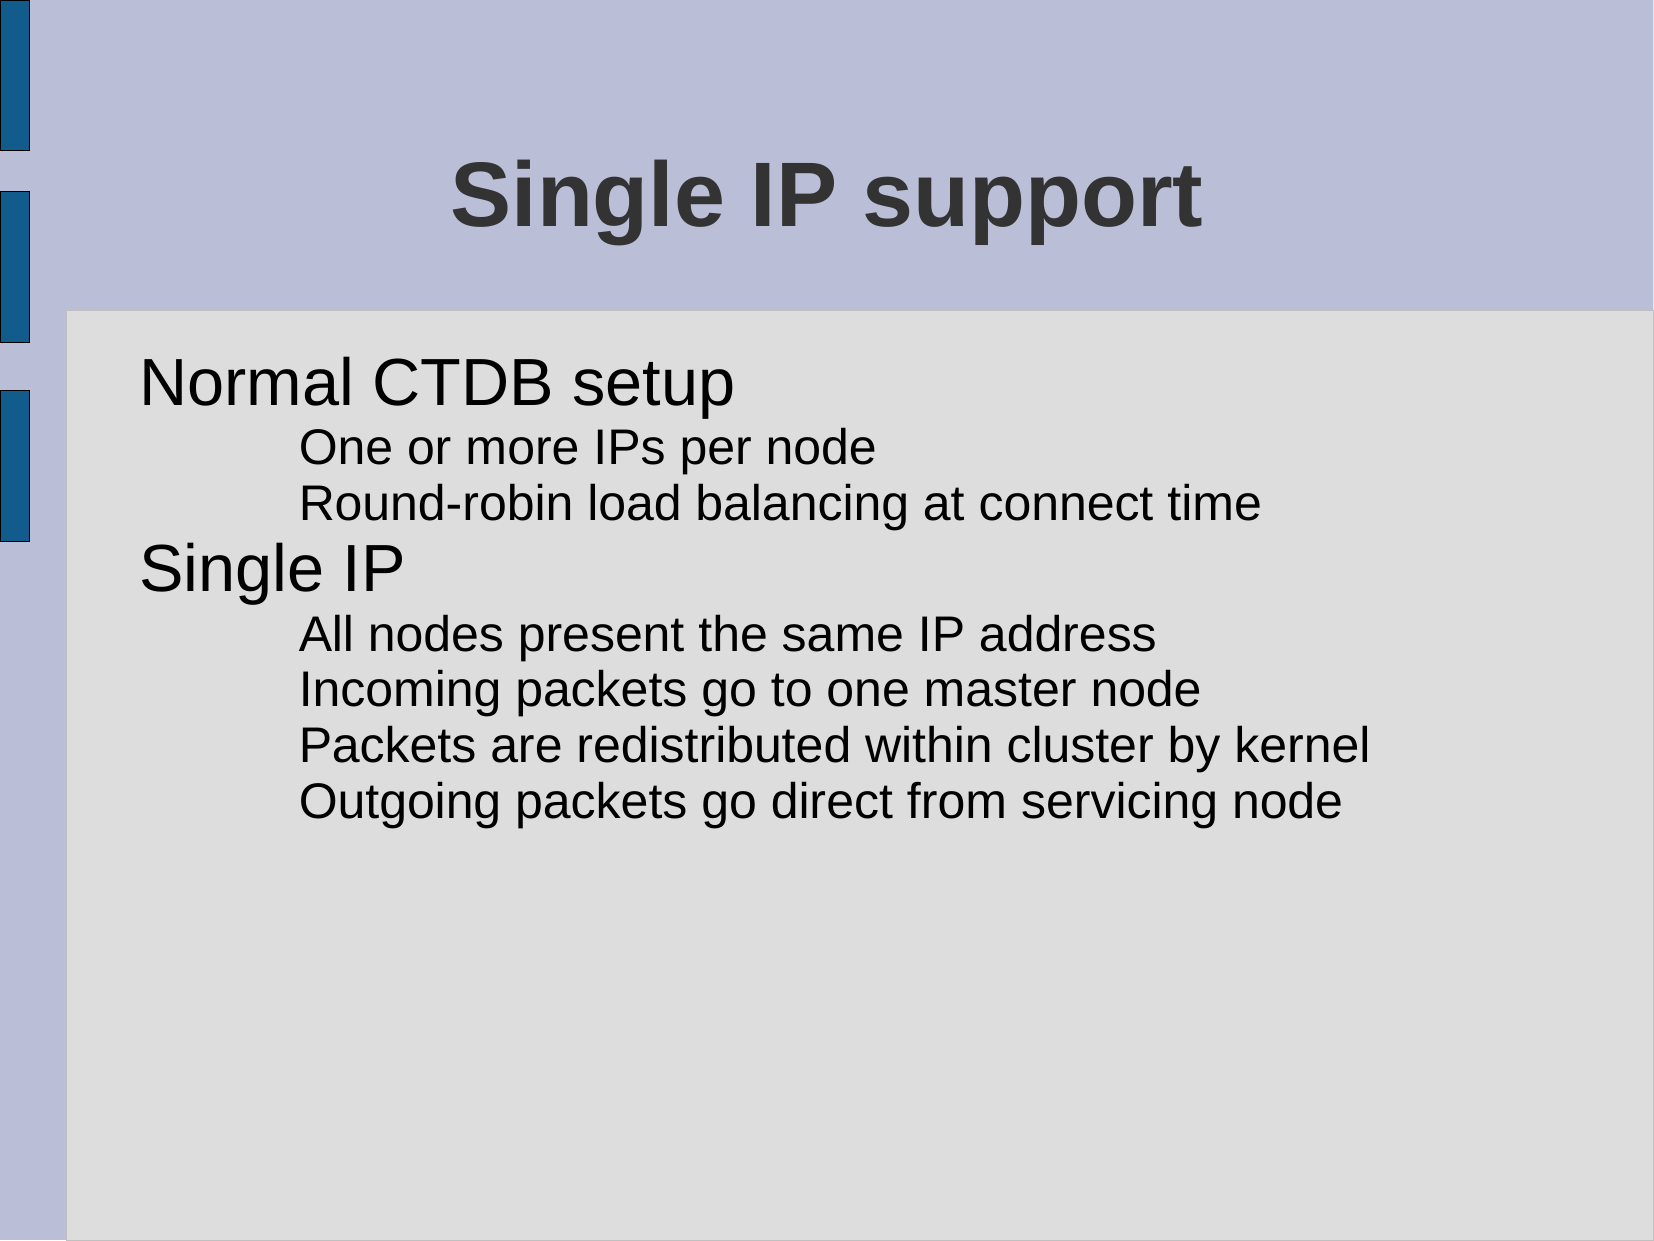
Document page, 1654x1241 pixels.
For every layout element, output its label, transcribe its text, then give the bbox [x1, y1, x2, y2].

title Single IP support [121, 98, 1534, 291]
list Normal CTDB setup One or more IPs per node Round-robin load balancing at connect time Single IP All nodes present the same IP address Incoming packets go to one master node Packets are redistributed within cluster by kernel Outgoing packets go direct from servicing node [121, 344, 1534, 1112]
